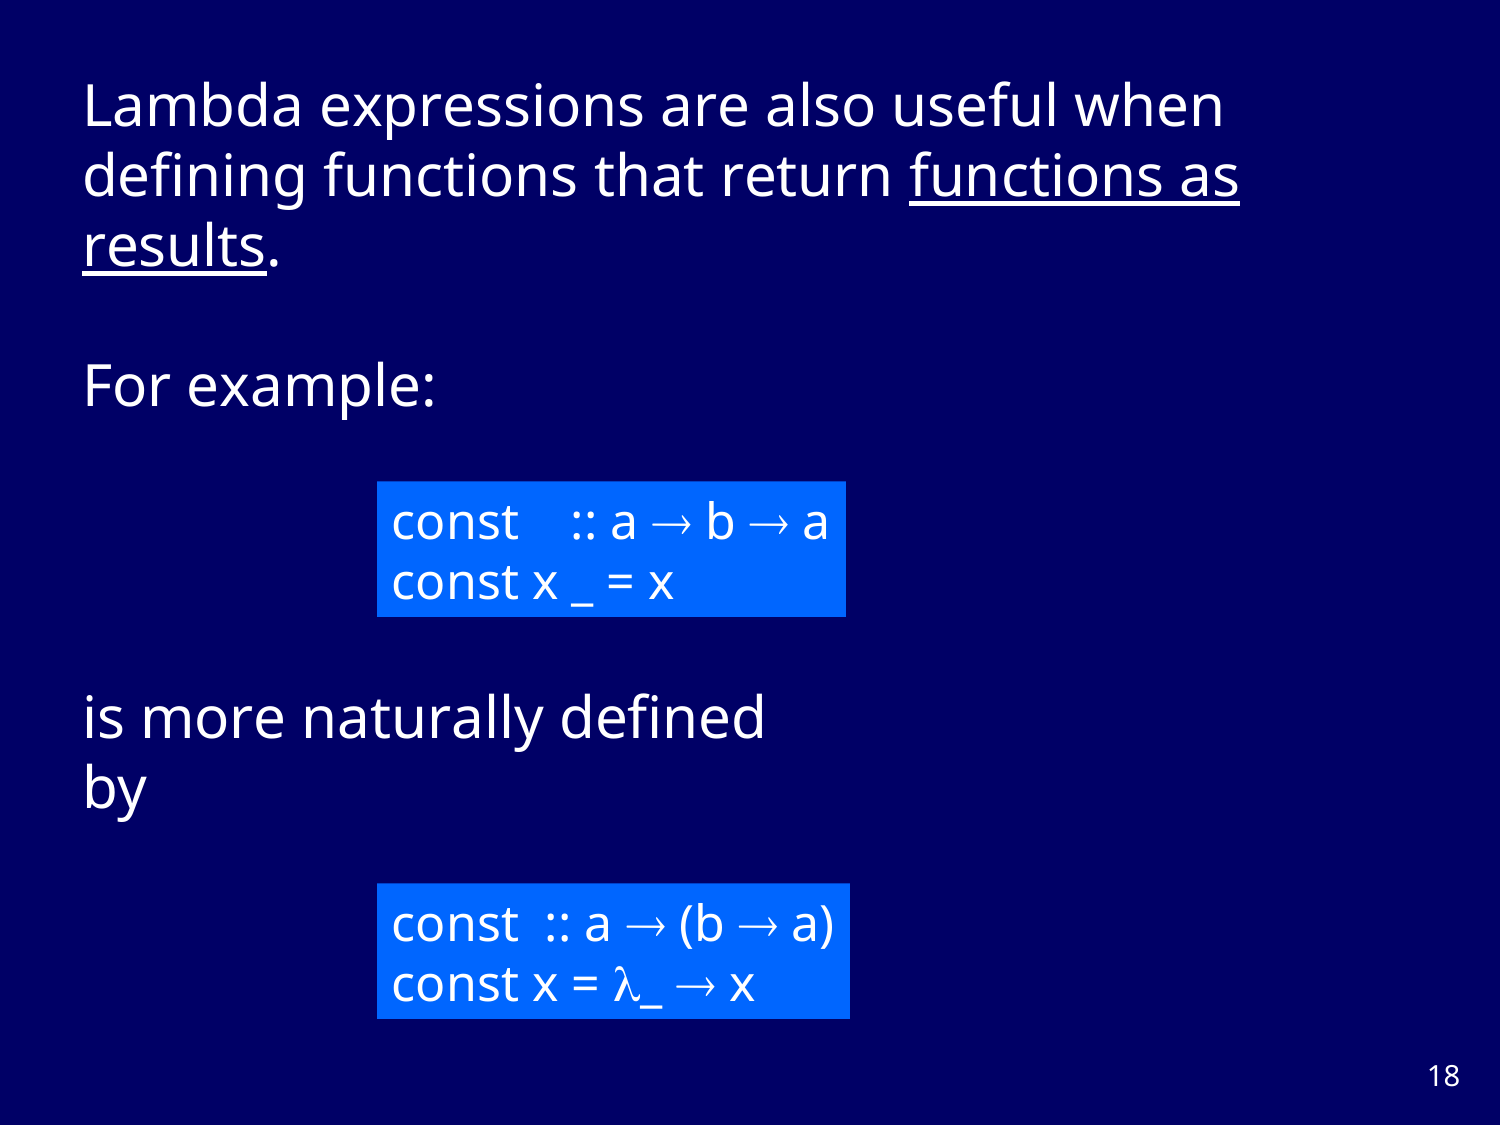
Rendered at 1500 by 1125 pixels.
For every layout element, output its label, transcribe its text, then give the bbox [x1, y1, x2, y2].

text_box const :: a  b  a const x _ = x [377, 481, 846, 617]
text_box is more naturally defined by [67, 672, 833, 828]
text_box const :: a  (b  a) const x = _  x [377, 883, 850, 1019]
text_box Lambda expressions are also useful when defining functions that return functions as results. For example: [67, 60, 1420, 427]
text_box <number> [1374, 1049, 1476, 1101]
